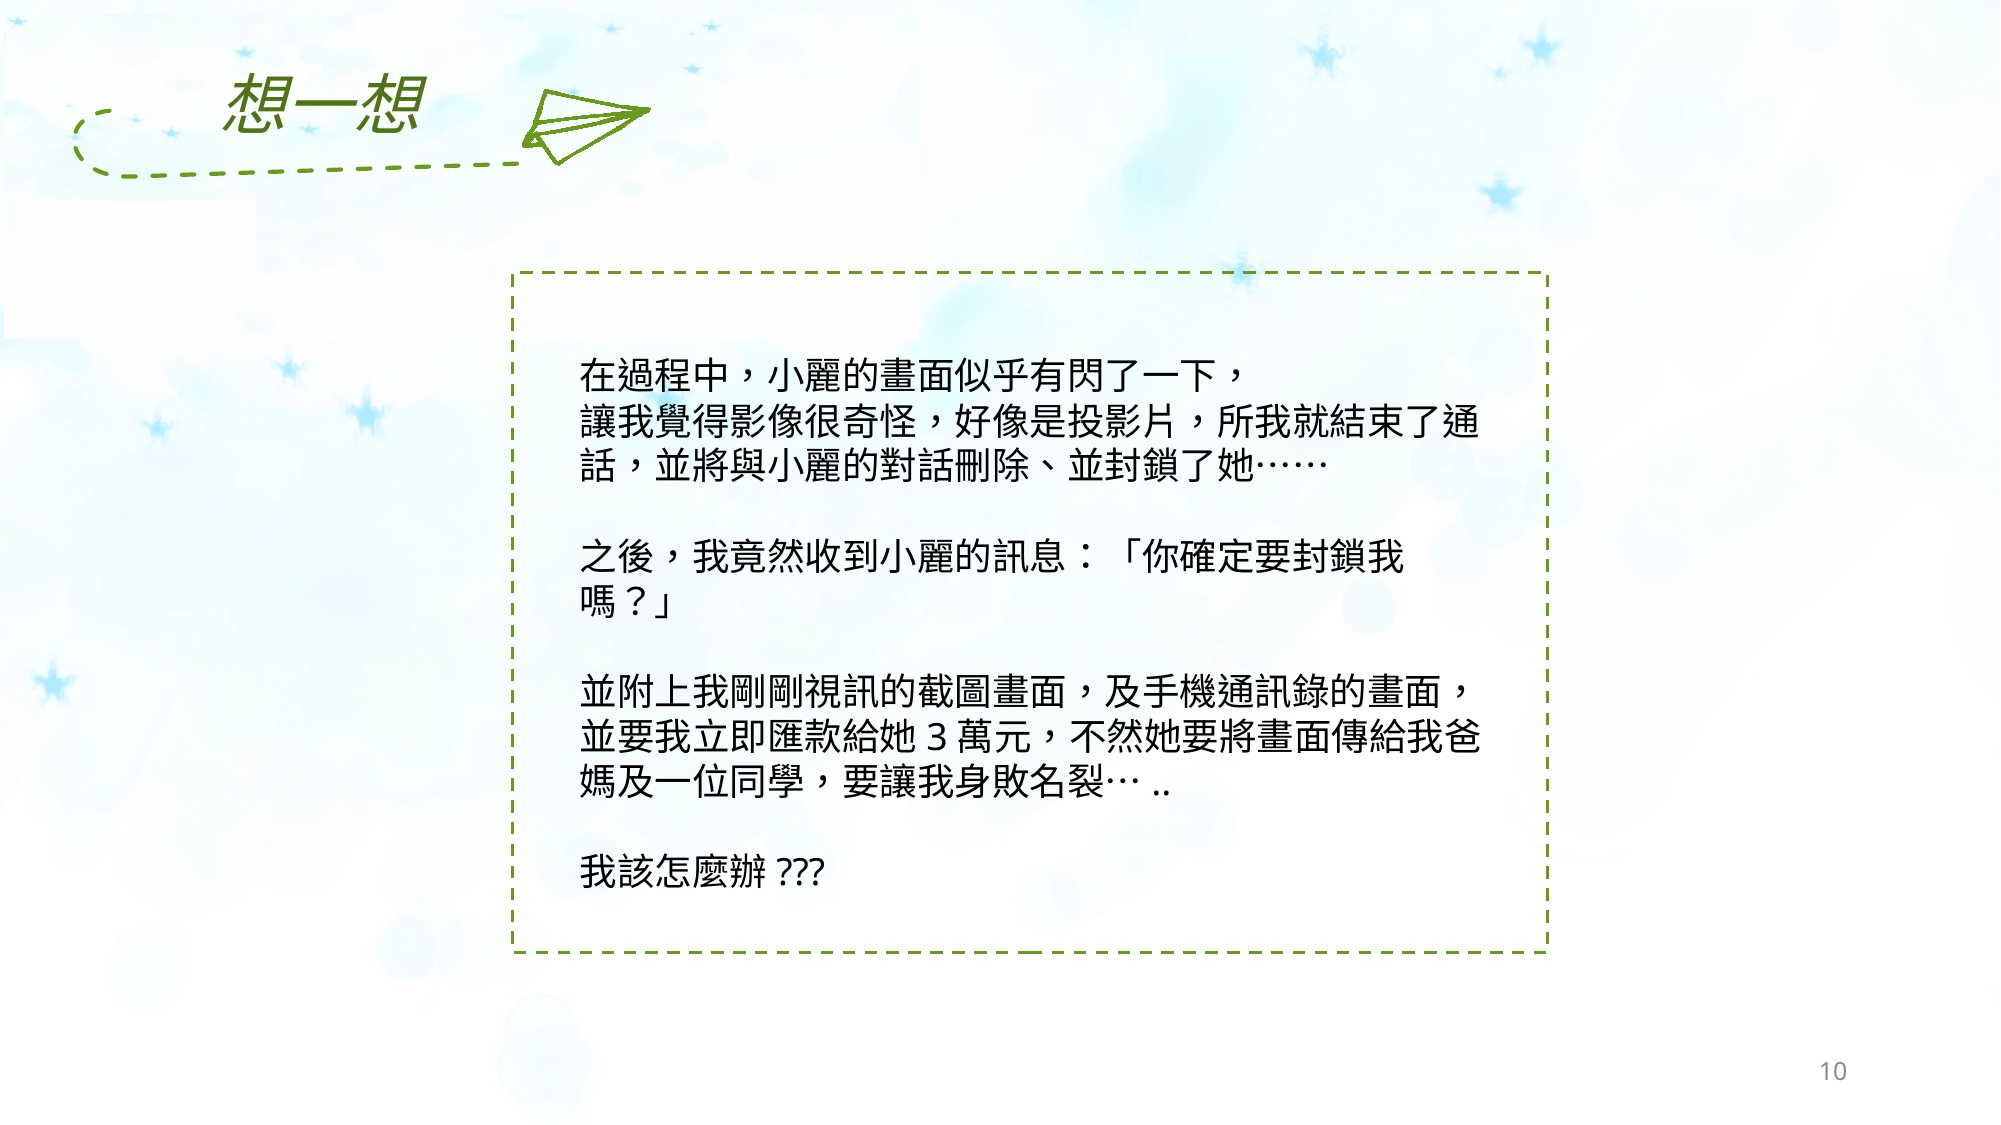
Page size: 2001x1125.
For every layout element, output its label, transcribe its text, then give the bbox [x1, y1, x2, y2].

text_box 想一想 [204, 55, 435, 151]
slide_number <編號> [1412, 1042, 1863, 1103]
picture [4, 14, 919, 339]
text_box [522, 89, 651, 166]
text_box 在過程中，小麗的畫面似乎有閃了一下， 讓我覺得影像很奇怪，好像是投影片，所我就結束了通話，並將與小麗的對話刪除、並封鎖了她…… 之後，我竟然收到小麗的訊息：「你確定要封鎖我嗎？」 並附上我剛剛視訊的截圖畫面，及手機通訊錄的畫面，並要我立即匯款給她3萬元，不然她要將畫面傳給我爸媽及一位同學，要讓我身敗名裂….. 我該怎麼辦??? [564, 345, 1513, 900]
